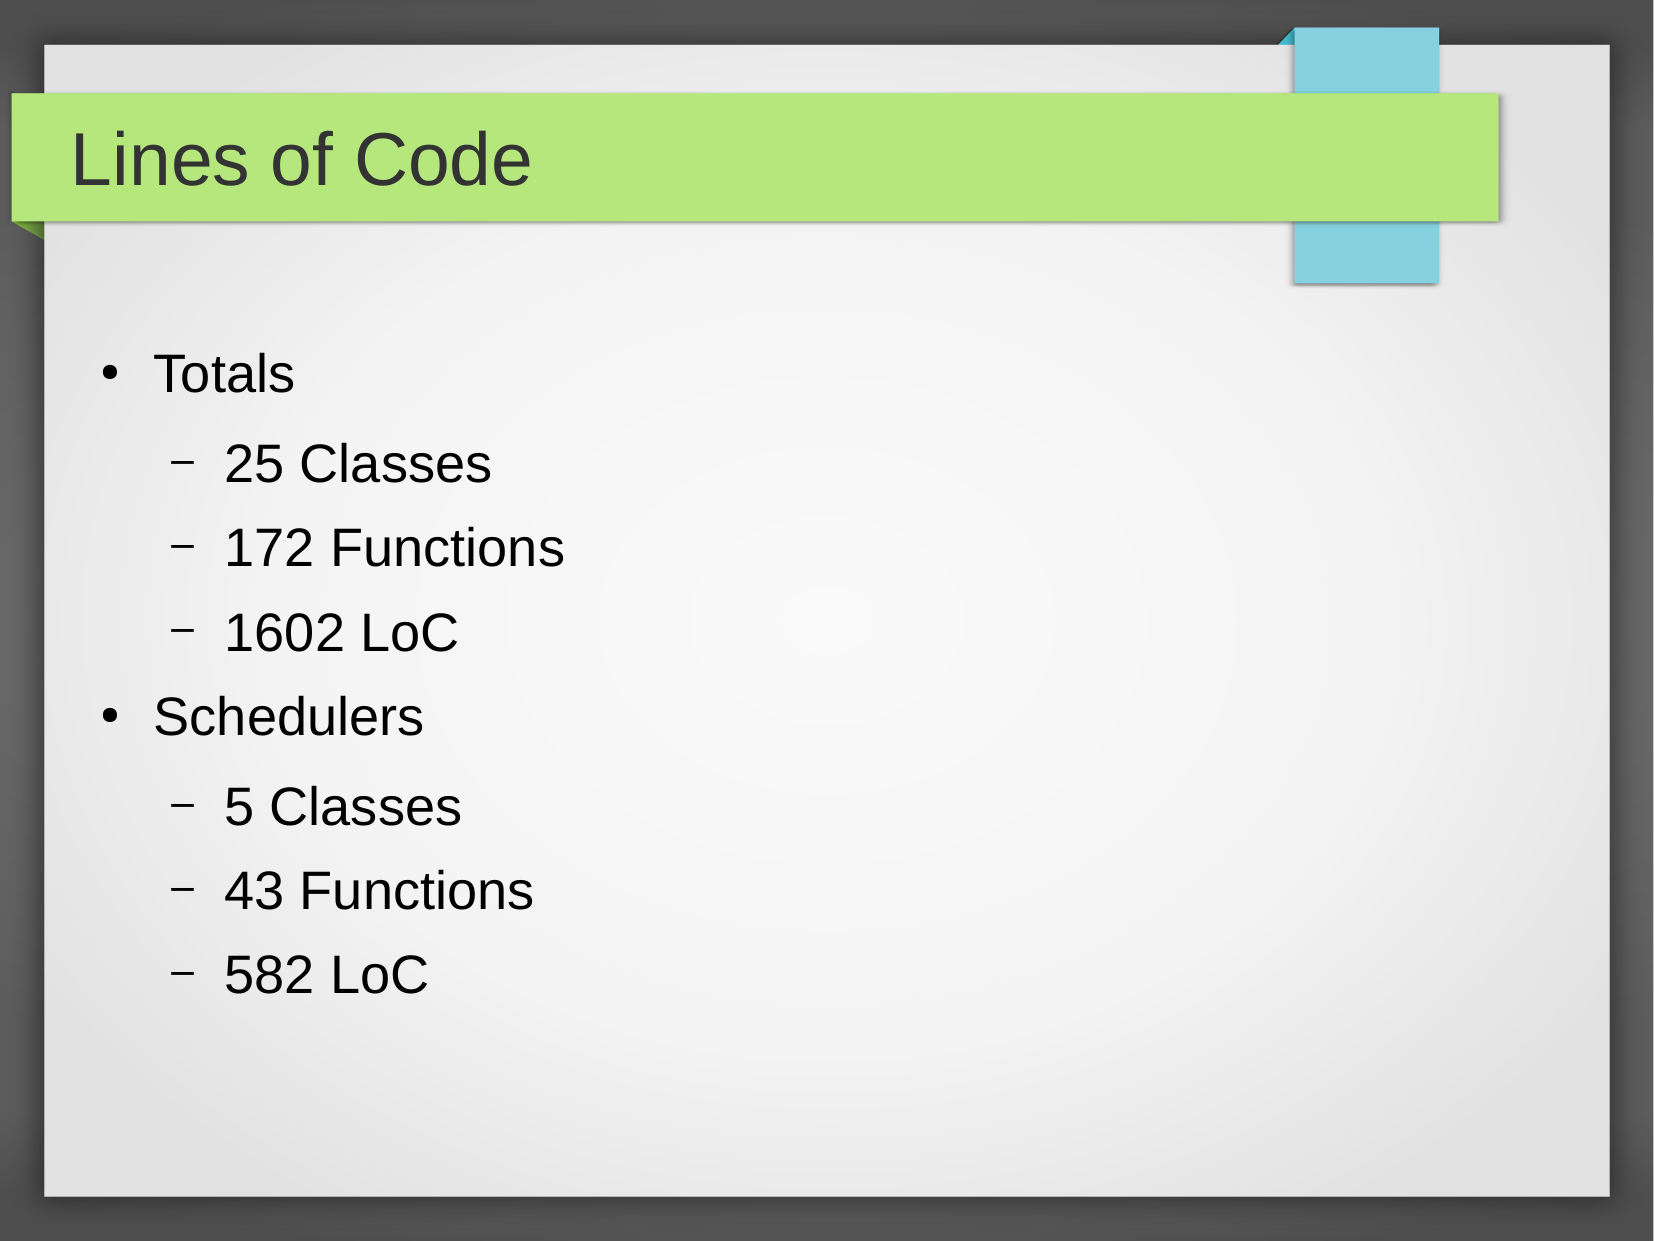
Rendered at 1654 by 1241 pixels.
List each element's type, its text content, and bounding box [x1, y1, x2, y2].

title Lines of Code [70, 106, 1229, 213]
list Totals 25 Classes 172 Functions 1602 LoC Schedulers 5 Classes 43 Functions 582 LoC [82, 343, 1538, 1063]
picture [0, 0, 1654, 1241]
